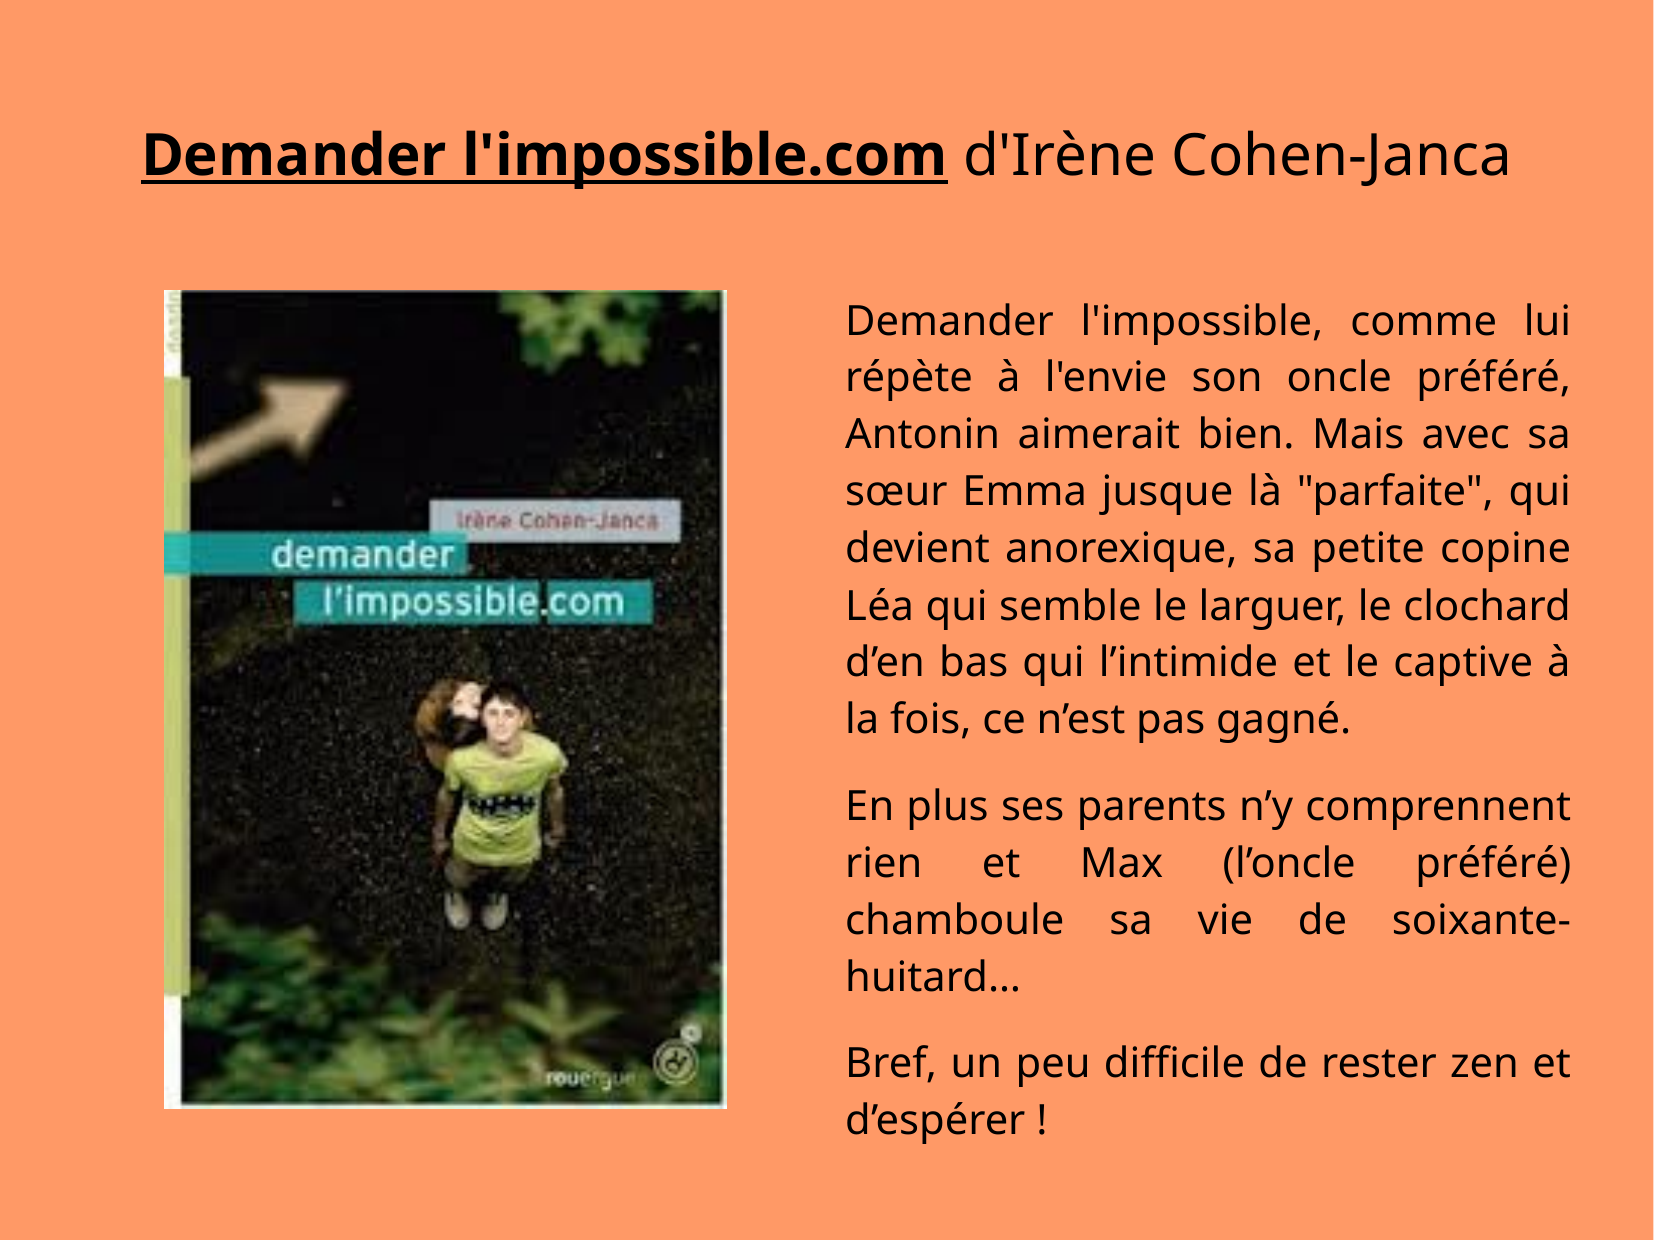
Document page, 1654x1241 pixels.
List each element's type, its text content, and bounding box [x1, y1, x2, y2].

picture [164, 290, 727, 1109]
list Demander l'impossible, comme lui répète à l'envie son oncle préféré, Antonin aimerait bien. Mais avec sa sœur Emma jusque là "parfaite", qui devient anorexique, sa petite copine Léa qui semble le larguer, le clochard d’en bas qui l’intimide et le captive à la fois, ce n’est pas gagné. En plus ses parents n’y comprennent rien et Max (l’oncle préféré) chamboule sa vie de soixante-huitard… Bref, un peu difficile de rester zen et d’espérer ! [845, 290, 1572, 1162]
title Demander l'impossible.com d'Irène Cohen-Janca [82, 49, 1571, 257]
